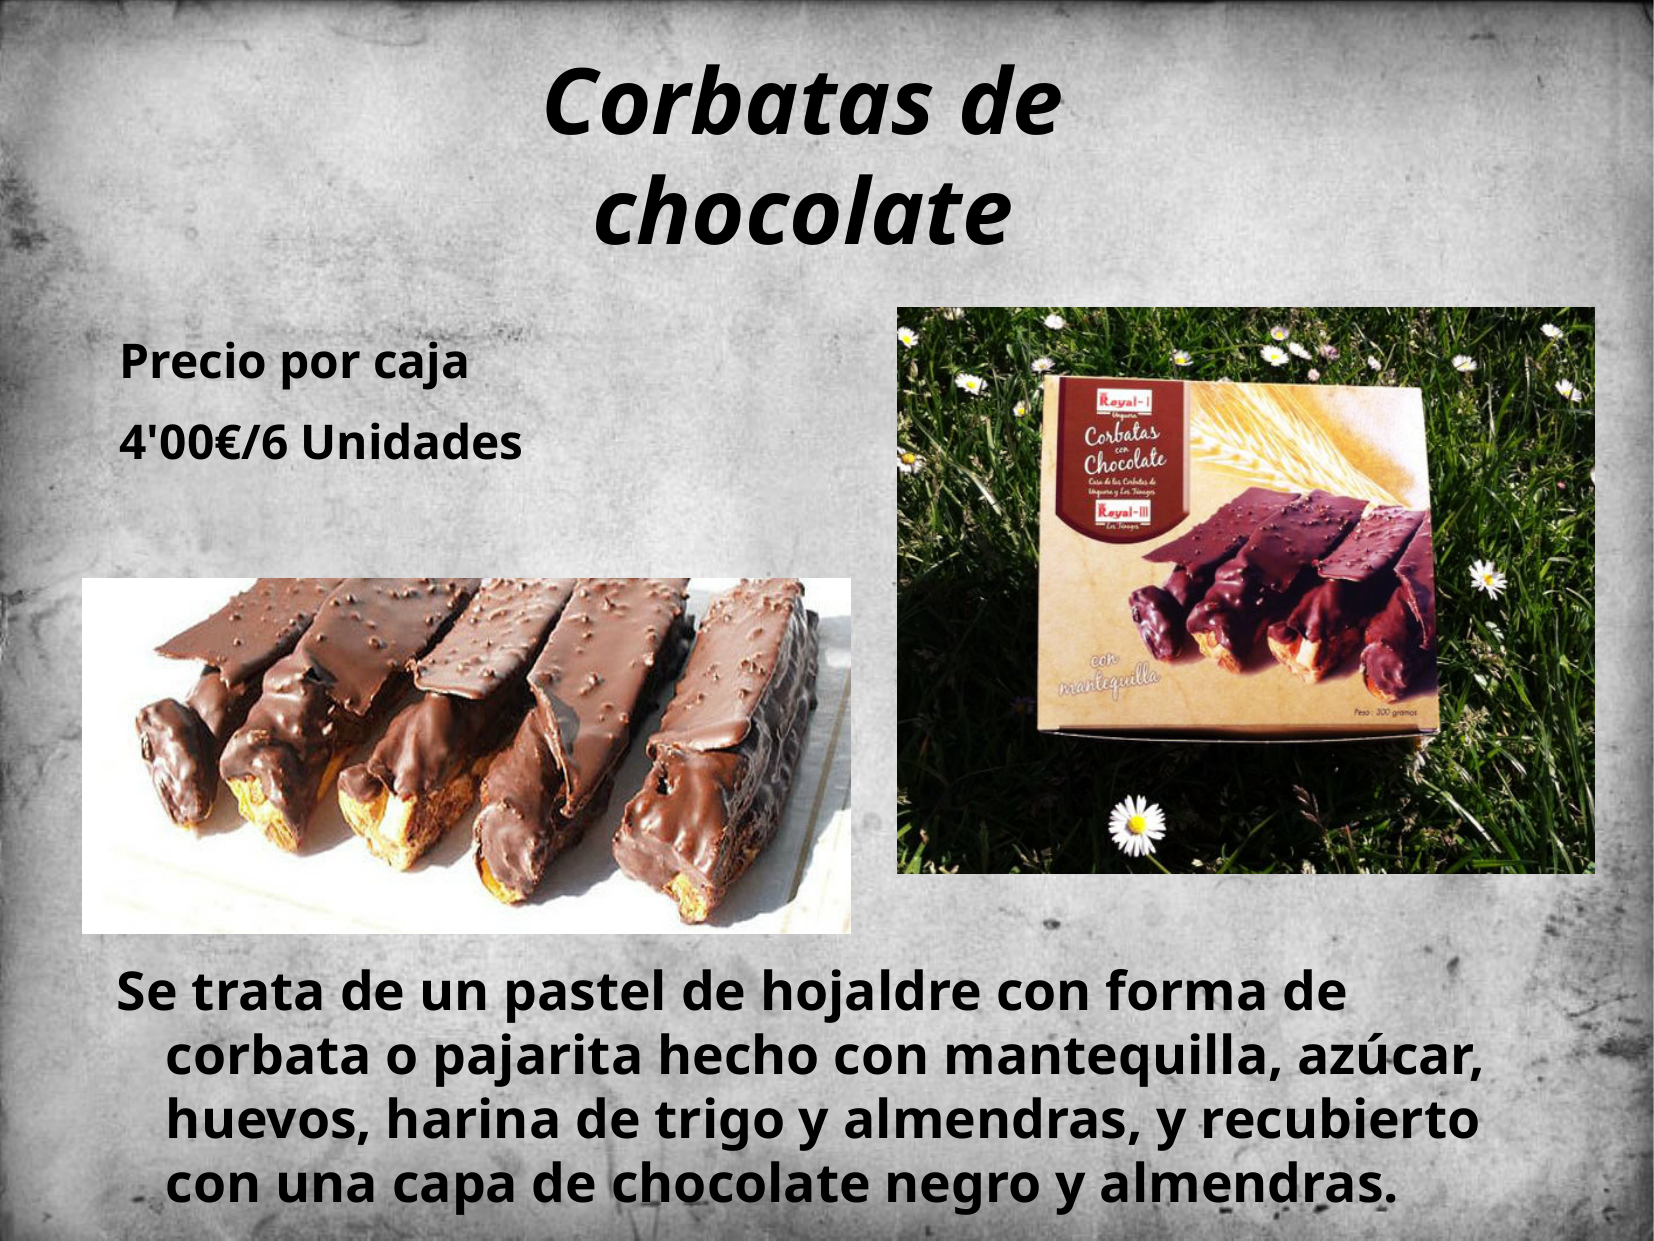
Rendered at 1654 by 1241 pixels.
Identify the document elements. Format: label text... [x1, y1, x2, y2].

list Se trata de un pastel de hojaldre con forma de corbata o pajarita hecho con mantequilla, azúcar, huevos, harina de trigo y almendras, y recubierto con una capa de chocolate negro y almendras. [35, 956, 1501, 1217]
picture [0, 0, 1654, 1241]
list Precio por caja 4'00€/6 Unidades [47, 330, 526, 544]
title Corbatas de chocolate [330, 42, 1276, 263]
